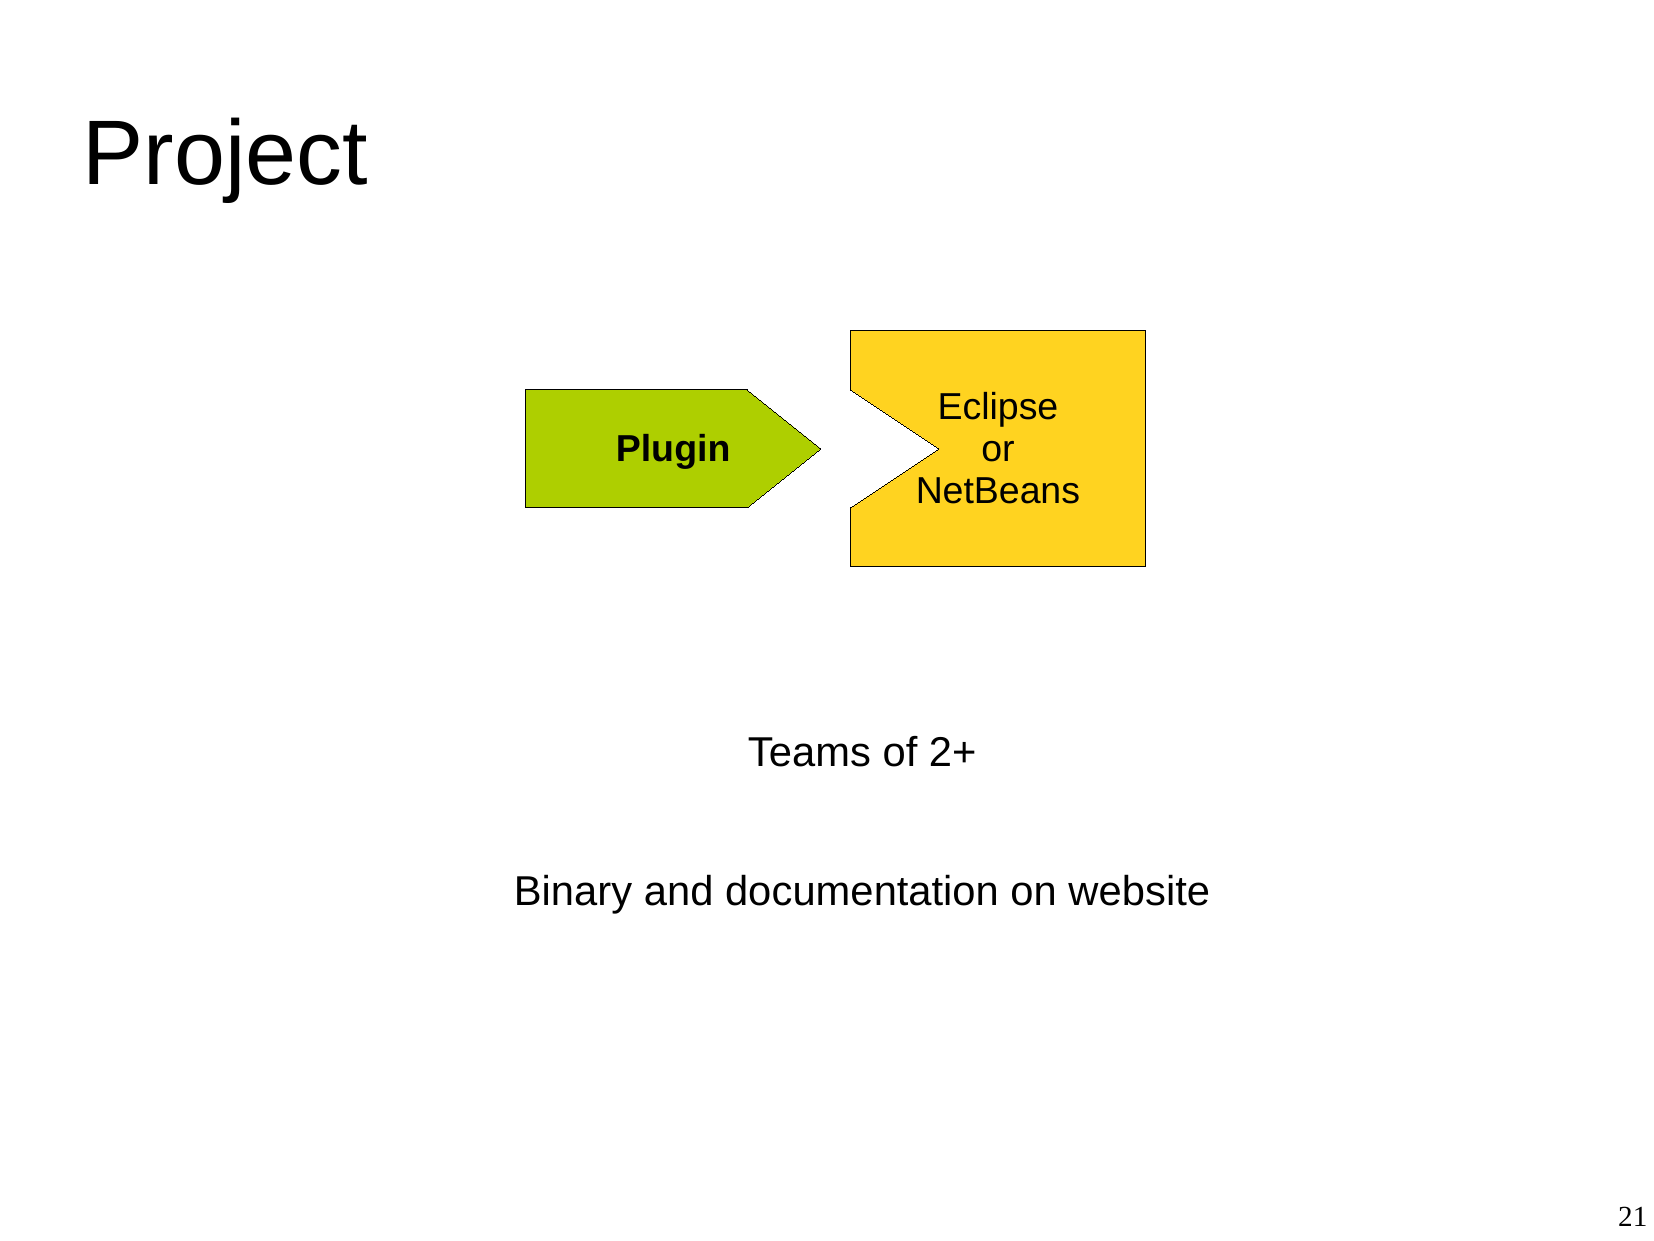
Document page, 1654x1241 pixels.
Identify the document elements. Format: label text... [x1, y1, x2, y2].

text_box Eclipse or NetBeans [850, 330, 1146, 567]
text_box Plugin [525, 389, 821, 508]
text_box Teams of 2+ Binary and documentation on website [466, 716, 1258, 904]
title Project [82, 56, 1152, 250]
